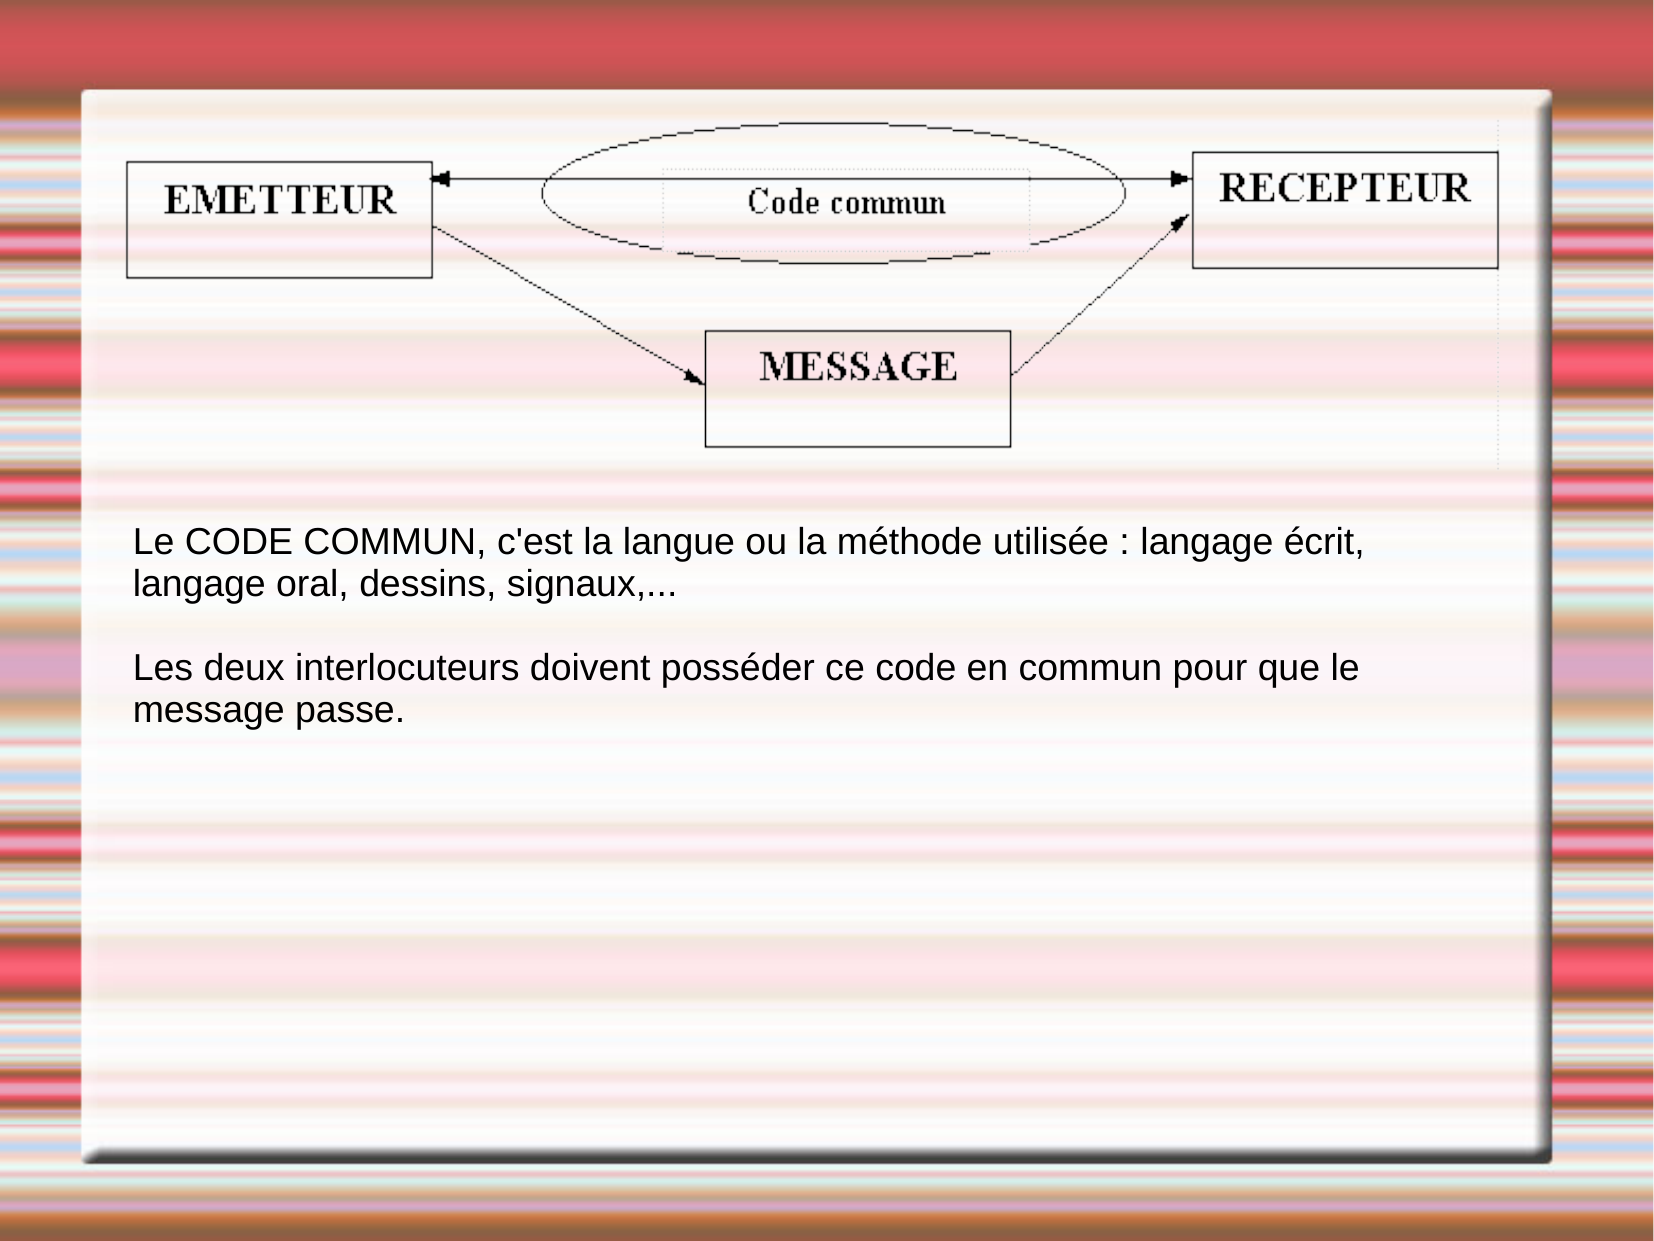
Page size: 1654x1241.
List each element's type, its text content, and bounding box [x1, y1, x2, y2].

text_box Le CODE COMMUN, c'est la langue ou la méthode utilisée : langage écrit, langage oral, dessins, signaux,... Les deux interlocuteurs doivent posséder ce code en commun pour que le message passe. [118, 513, 1506, 739]
picture [0, 0, 1654, 1241]
